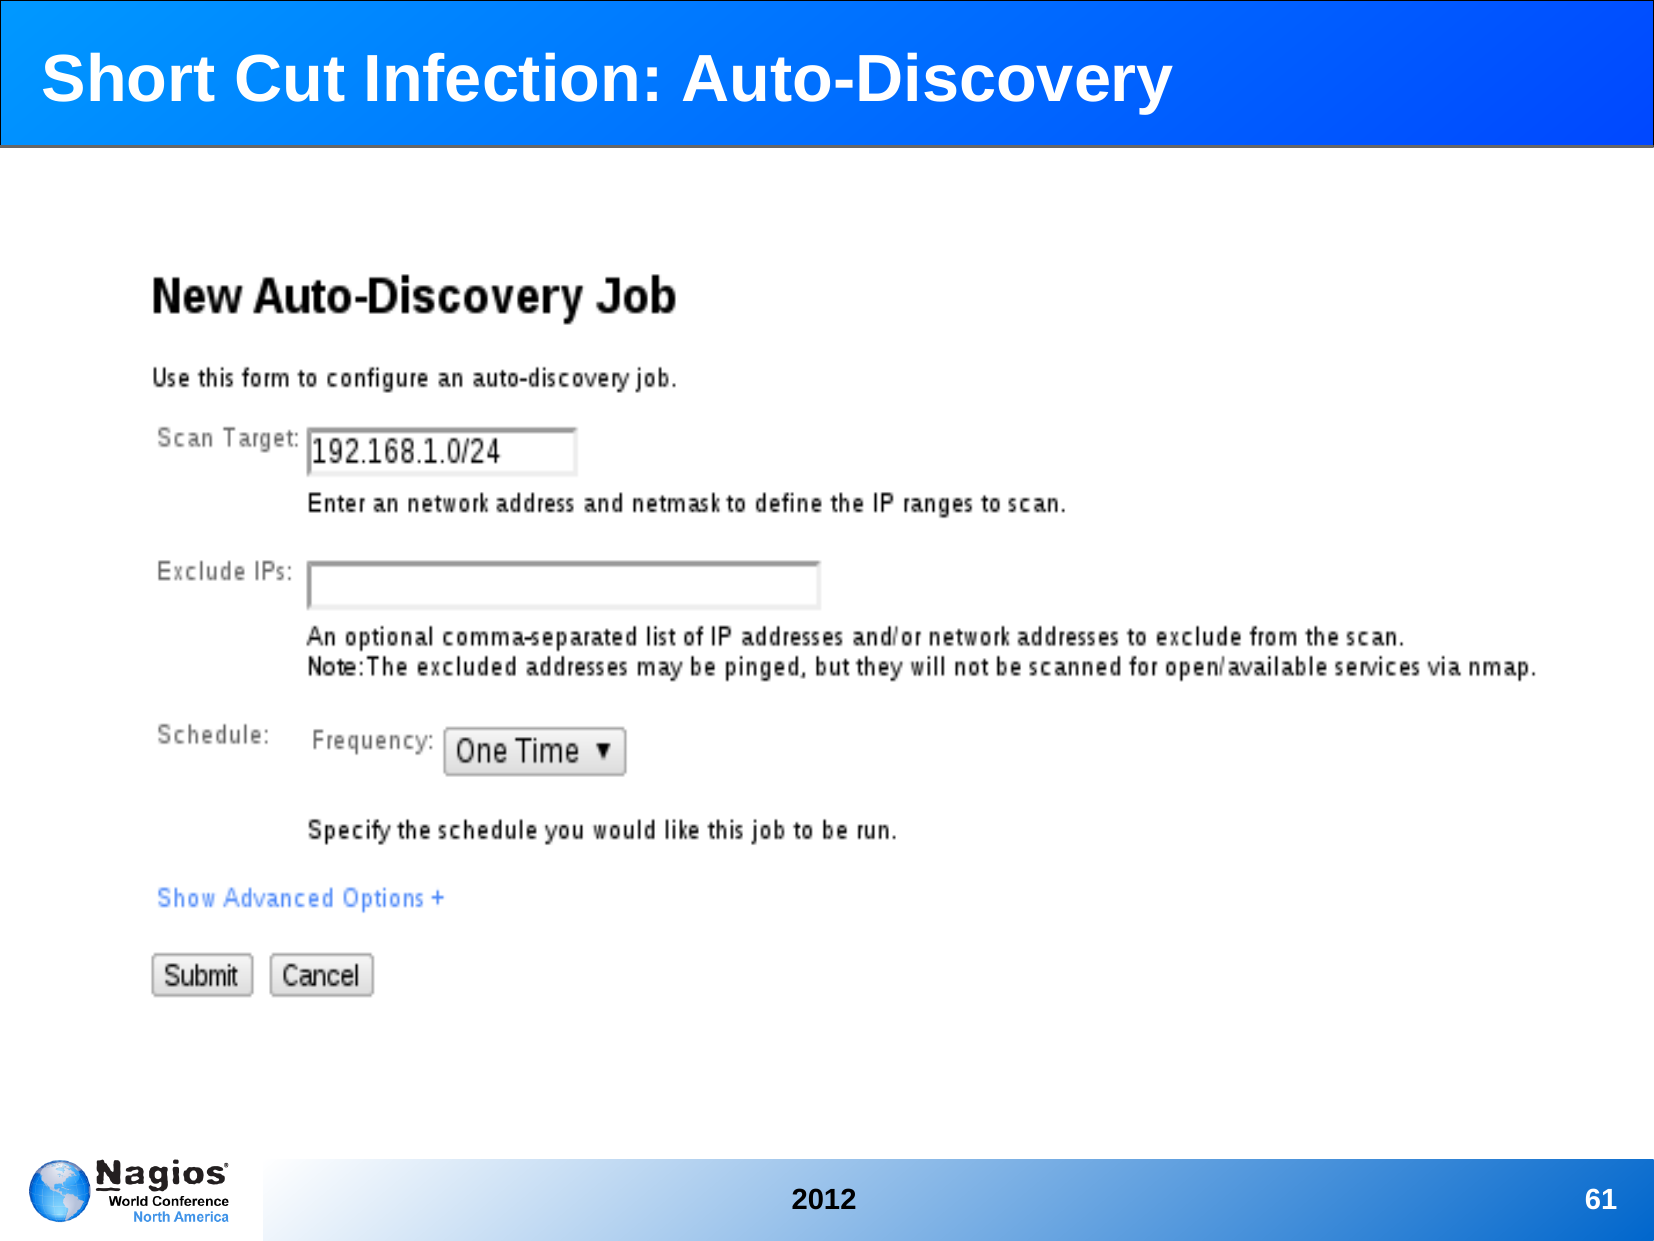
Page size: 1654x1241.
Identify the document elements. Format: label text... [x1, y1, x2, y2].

picture [136, 254, 1540, 1033]
picture [29, 1159, 229, 1235]
title Short Cut Infection: Auto-Discovery [41, 36, 1491, 120]
